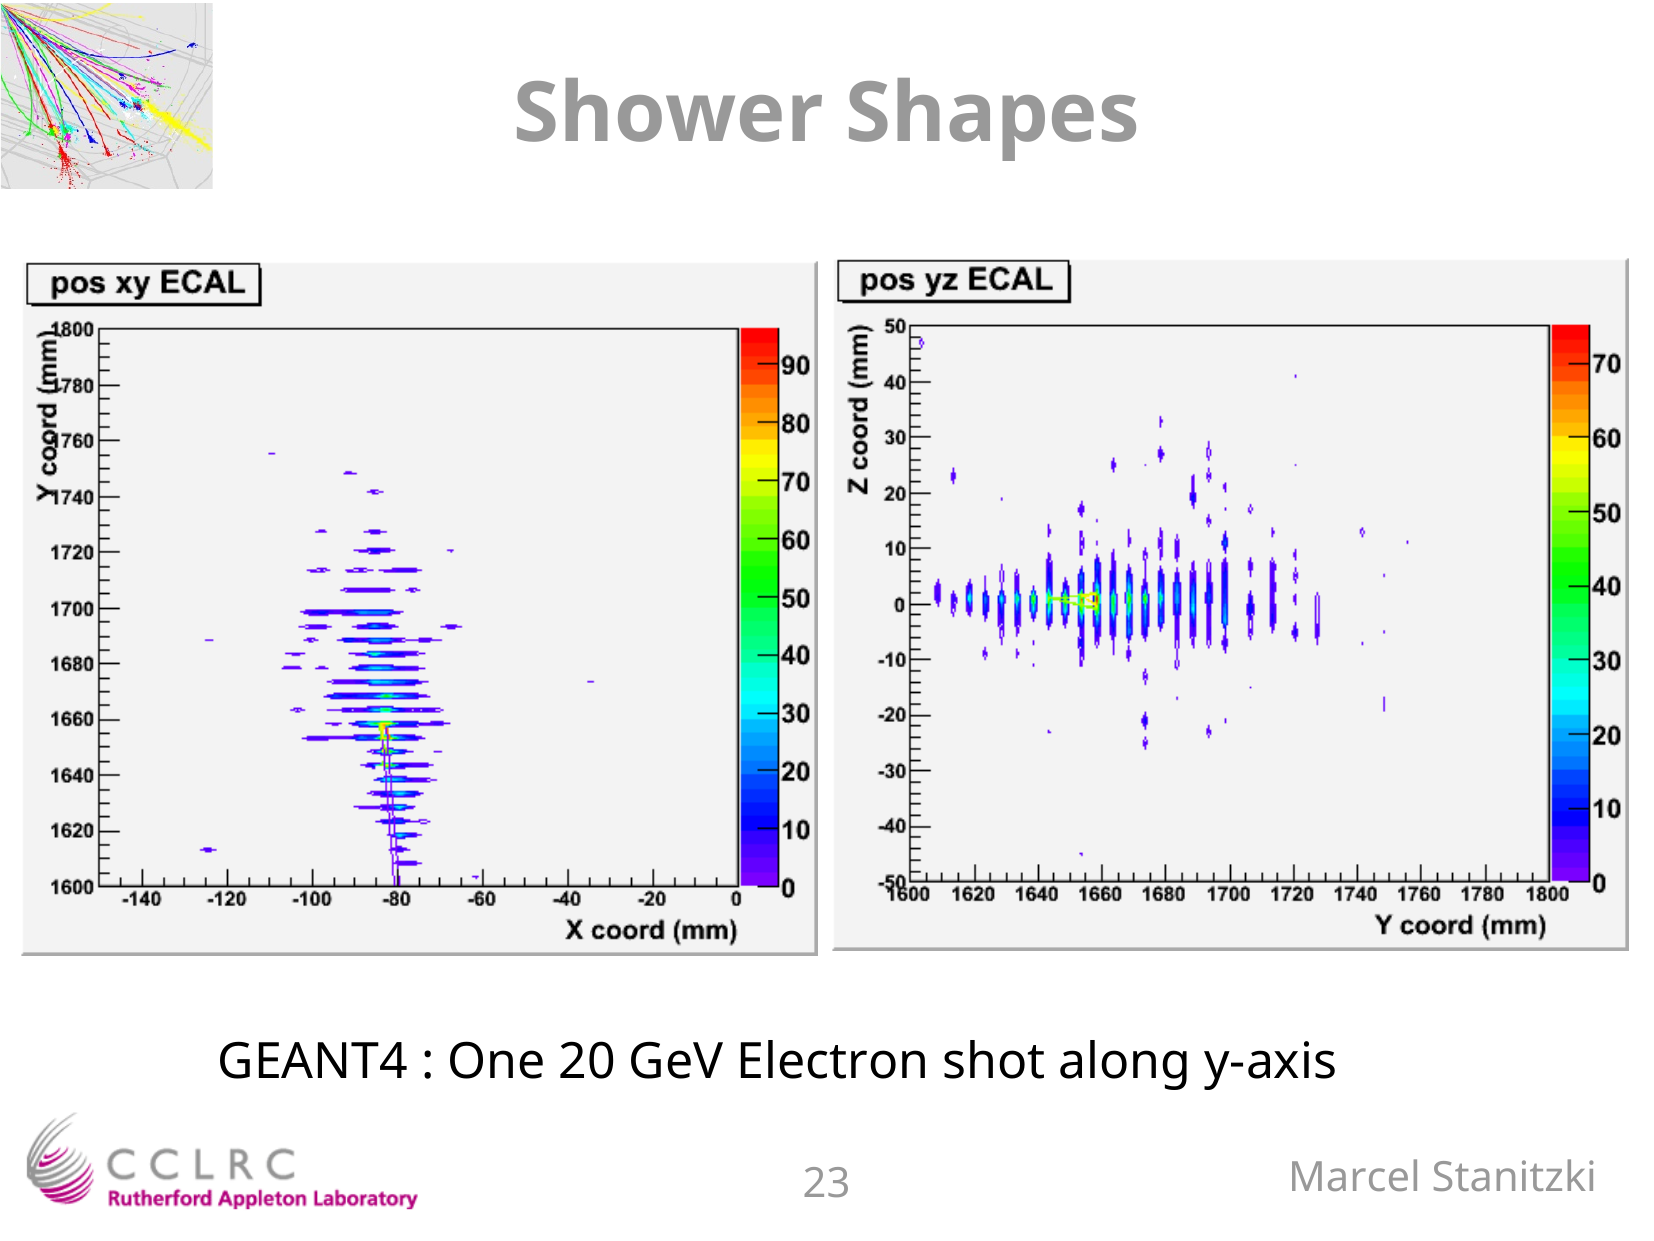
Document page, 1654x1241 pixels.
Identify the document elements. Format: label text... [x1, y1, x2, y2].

picture [831, 257, 1629, 951]
title Shower Shapes [203, 5, 1451, 213]
picture [19, 1110, 426, 1212]
picture [0, 3, 213, 189]
text_box GEANT4 : One 20 GeV Electron shot along y-axis [203, 1017, 1451, 1093]
picture [20, 260, 818, 956]
